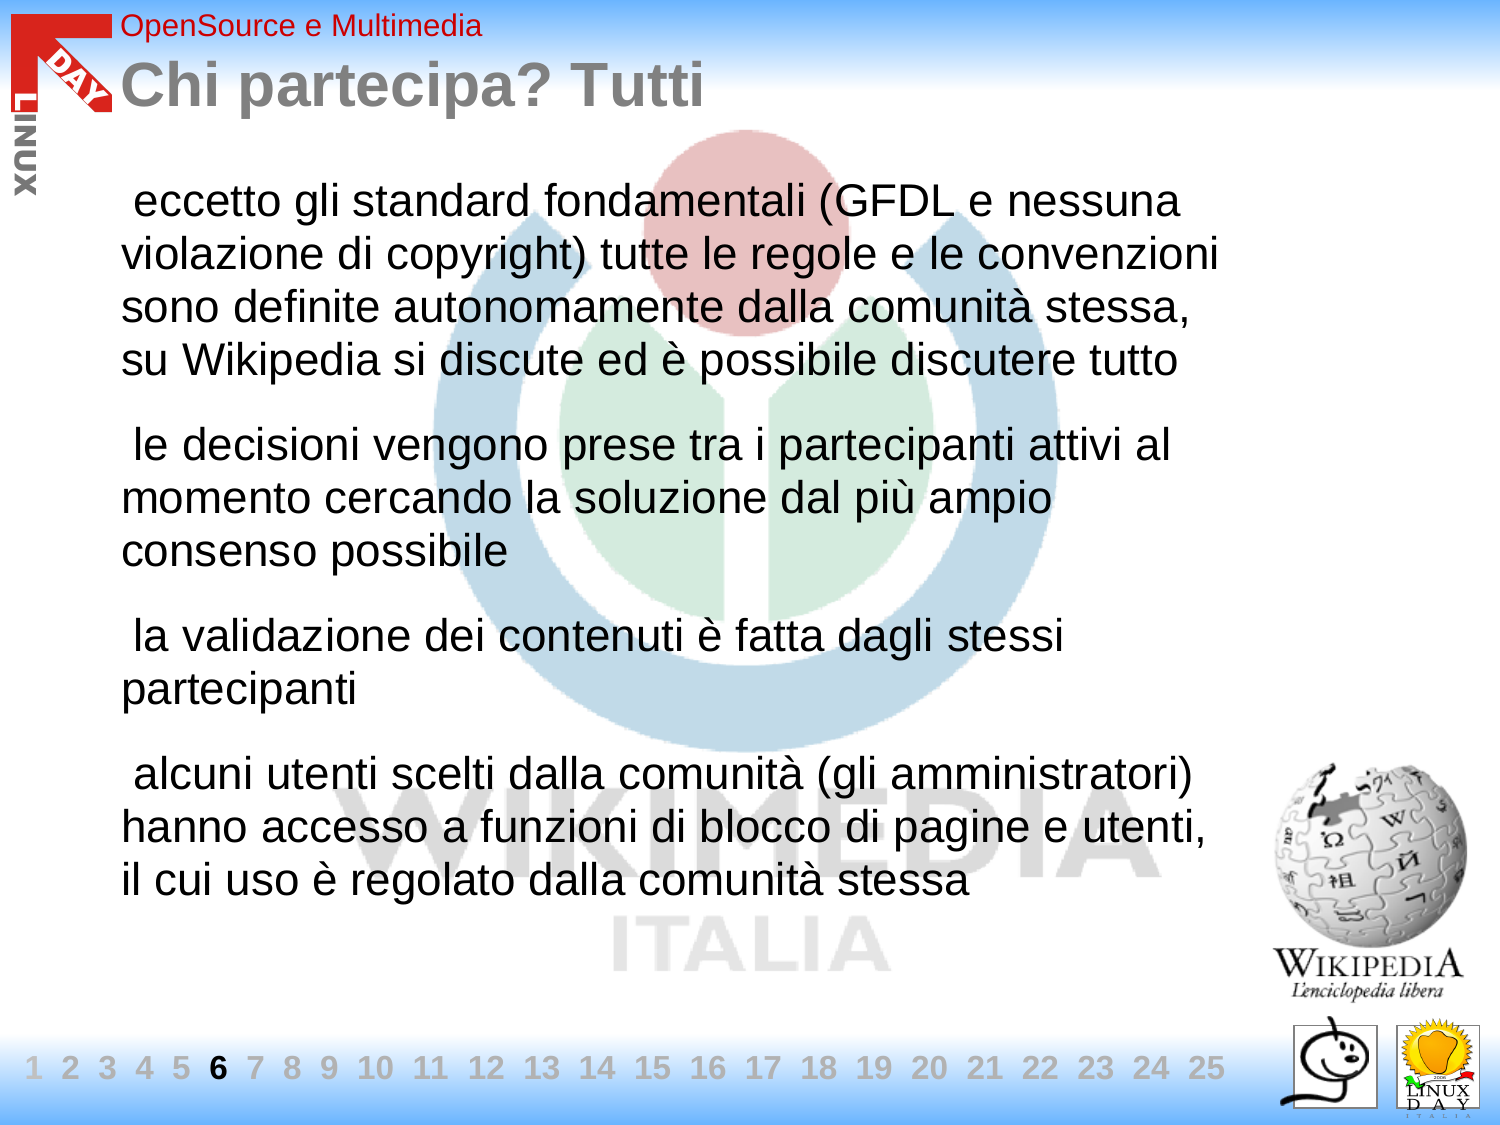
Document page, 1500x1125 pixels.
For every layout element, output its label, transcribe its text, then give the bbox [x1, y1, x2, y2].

text_box 1 2 3 4 5 6 7 8 9 10 11 12 13 14 15 16 17 18 19 20 21 22 23 24 25 [24, 1049, 1267, 1087]
text_box eccetto gli standard fondamentali (GFDL e nessuna violazione di copyright) tutte le regole e le convenzioni sono definite autonomamente dalla comunità stessa, su Wikipedia si discute ed è possibile discutere tutto le decisioni vengono prese tra i partecipanti attivi al momento cercando la soluzione dal più ampio consenso possibile la validazione dei contenuti è fatta dagli stessi partecipanti alcuni utenti scelti dalla comunità (gli amministratori) hanno accesso a funzioni di blocco di pagine e utenti, il cui uso è regolato dalla comunità stessa [106, 164, 1241, 914]
chart [1265, 762, 1477, 1005]
text_box OpenSource e Multimedia [120, 7, 1479, 43]
text_box [0, 0, 1500, 91]
picture [11, 14, 1475, 1118]
text_box Chi partecipa? Tutti [120, 50, 1479, 120]
text_box [0, 1025, 1500, 1125]
